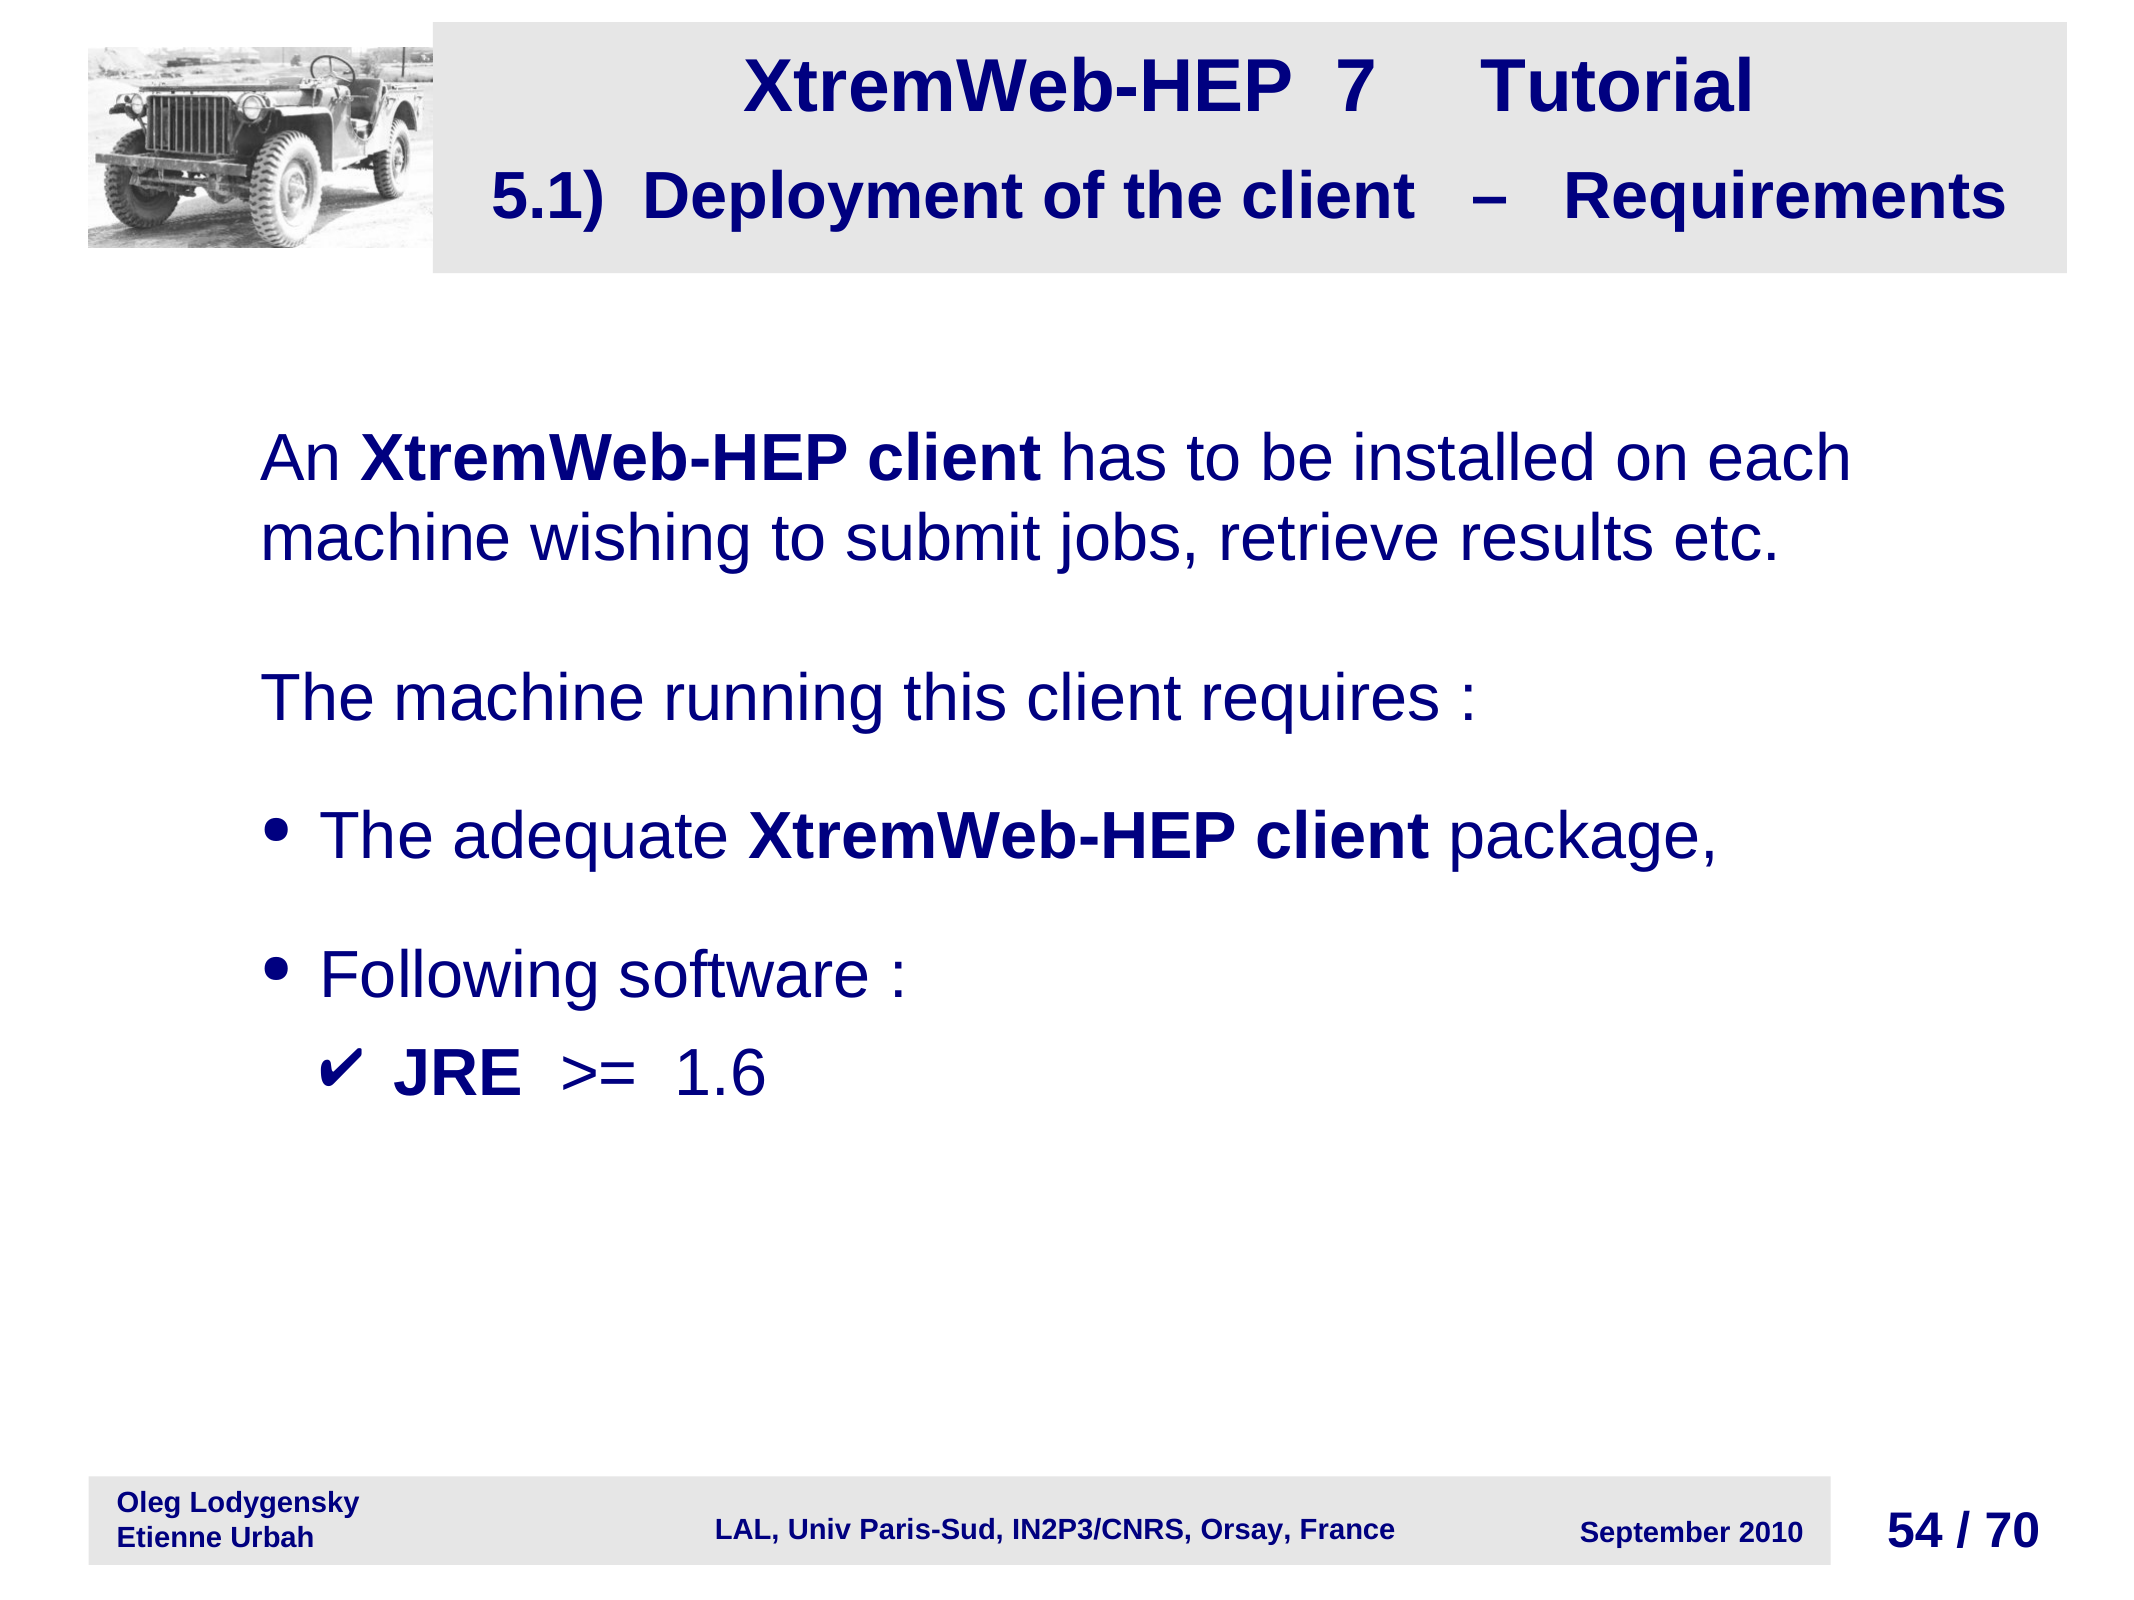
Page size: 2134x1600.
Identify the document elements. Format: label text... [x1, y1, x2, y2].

title 5.1) Deployment of the client – Requirements [442, 118, 2067, 266]
picture [88, 47, 433, 248]
text_box An XtremWeb-HEP client has to be installed on each machine wishing to submit jobs, retrieve results etc. The machine running this client requires : The adequate XtremWeb-HEP client package, Following software : JRE >= 1.6 [250, 413, 2053, 1344]
